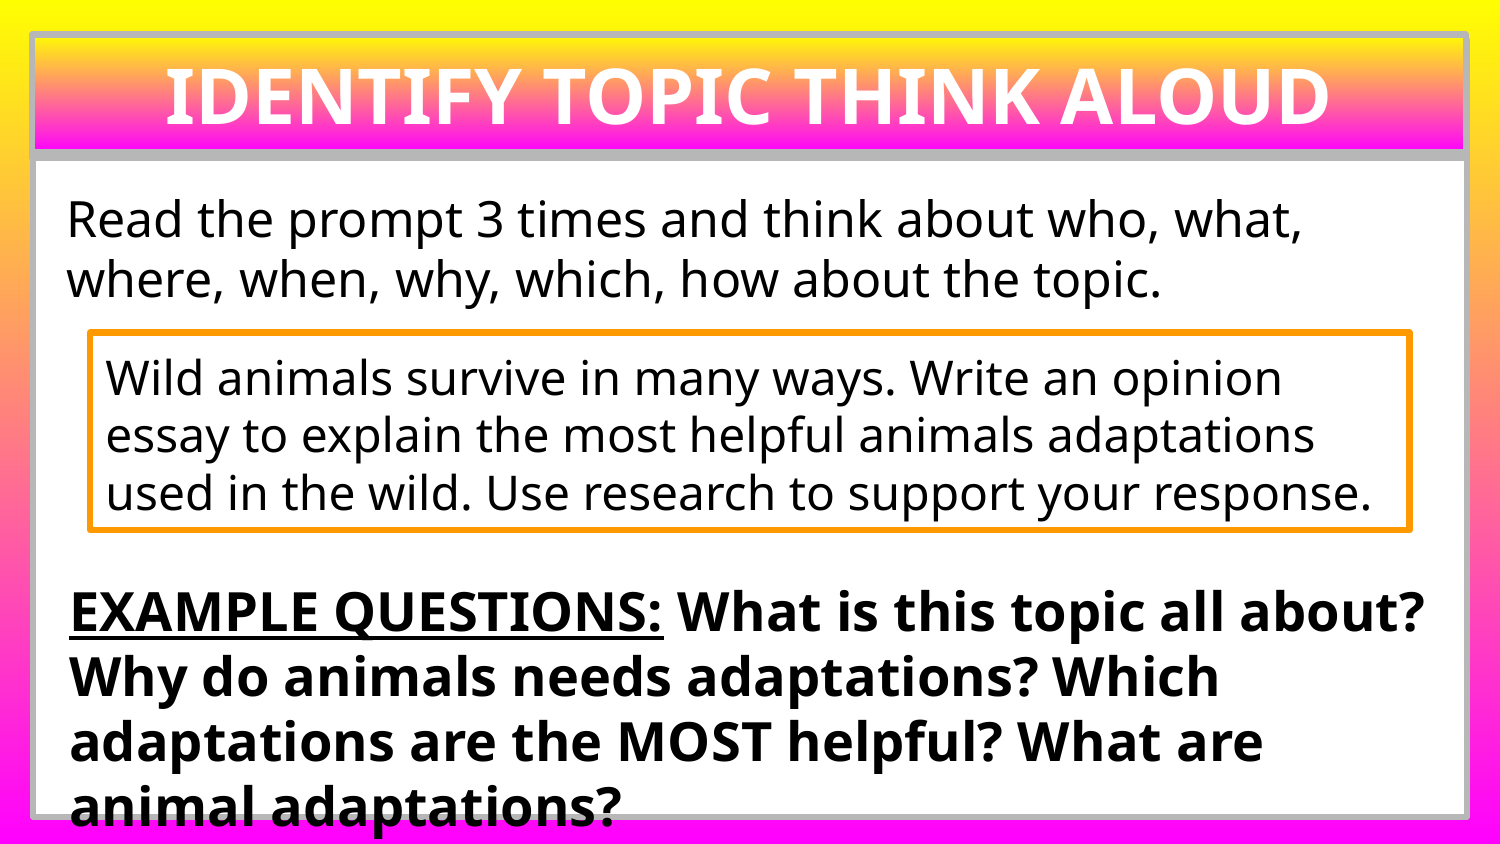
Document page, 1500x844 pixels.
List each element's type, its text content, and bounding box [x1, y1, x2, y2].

text_box [314, 802, 326, 817]
text_box [382, 802, 394, 817]
text_box [333, 792, 411, 817]
text_box Wild animals survive in many ways. Write an opinion essay to explain the most helpful animals adaptations used in the wild. Use research to support your response. [90, 332, 1410, 531]
text_box [438, 812, 448, 817]
text_box EXAMPLE QUESTIONS: What is this topic all about? Why do animals needs adaptations? Which adaptations are the MOST helpful? What are animal adaptations? [54, 562, 1446, 792]
text_box [417, 792, 467, 817]
text_box [252, 792, 325, 817]
text_box [511, 802, 523, 817]
text_box [166, 802, 177, 817]
text_box [80, 812, 90, 817]
text_box Read the prompt 3 times and think about who, what, where, when, why, which, how about the topic. [51, 172, 1445, 301]
text_box [218, 812, 228, 817]
text_box IDENTIFY TOPIC THINK ALOUD [32, 34, 1466, 153]
text_box [113, 802, 124, 817]
text_box [32, 40, 1467, 817]
text_box [348, 812, 358, 817]
text_box [546, 802, 557, 817]
text_box [281, 812, 291, 817]
text_box [185, 802, 195, 817]
